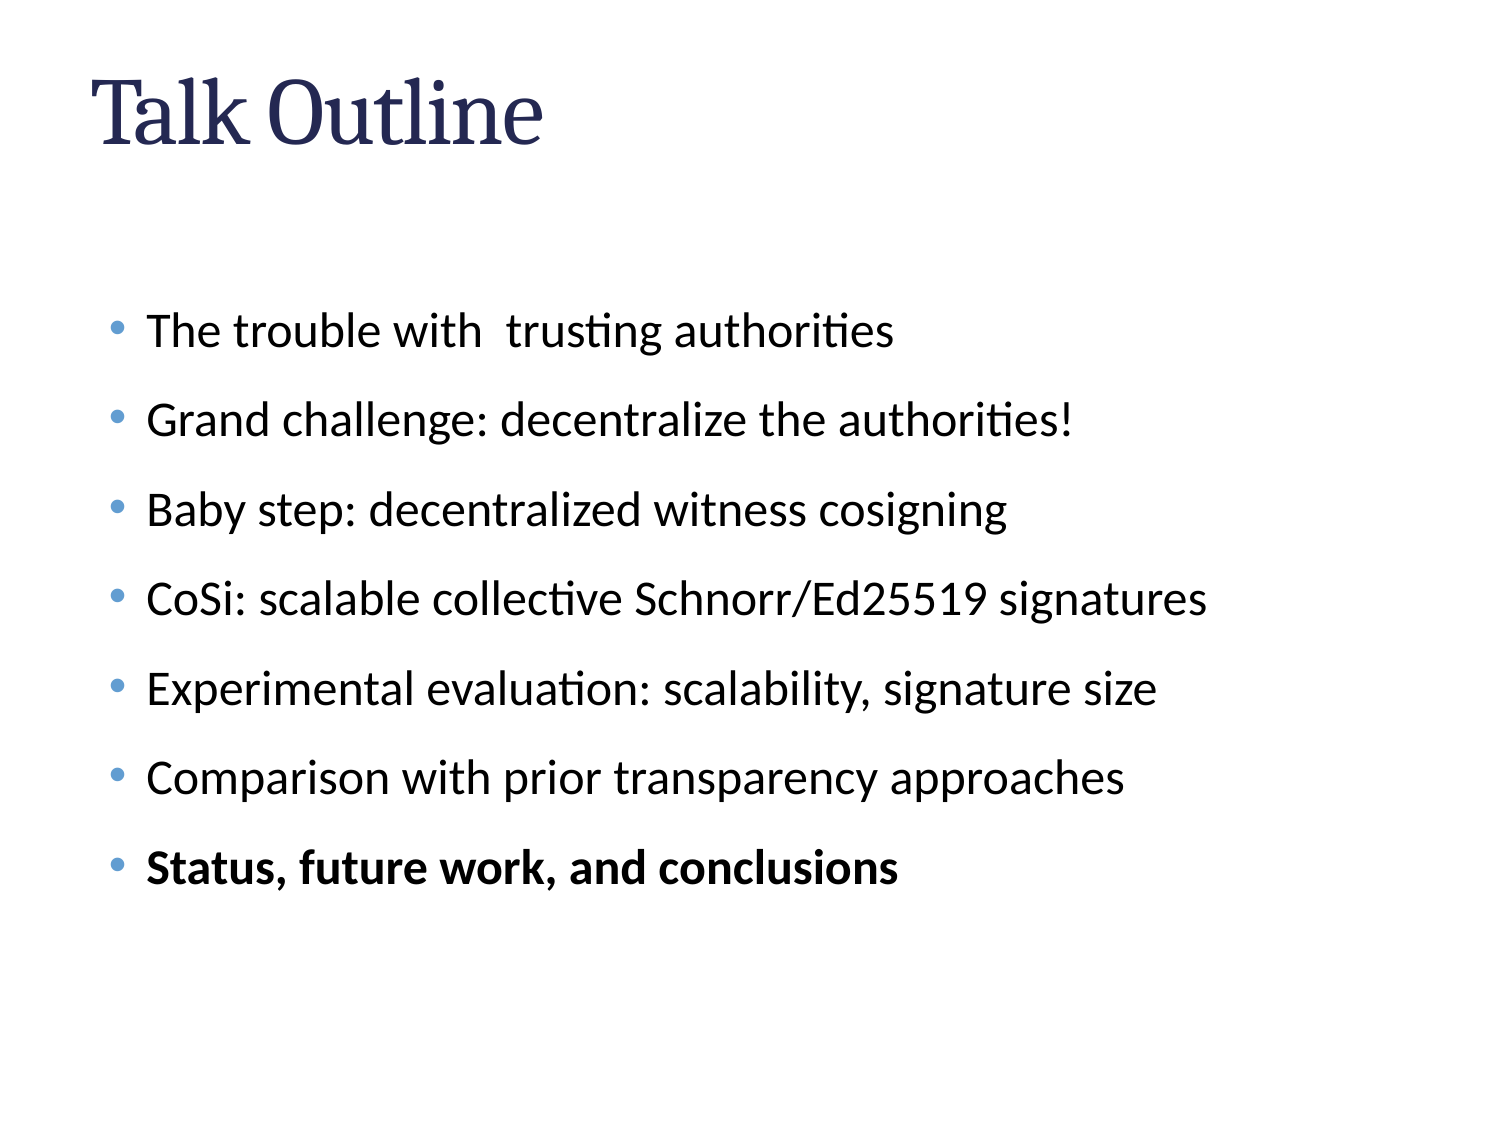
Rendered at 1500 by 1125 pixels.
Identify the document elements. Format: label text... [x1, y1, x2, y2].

list The trouble with trusting authorities Grand challenge: decentralize the authorities! Baby step: decentralized witness cosigning CoSi: scalable collective Schnorr/Ed25519 signatures Experimental evaluation: scalability, signature size Comparison with prior transparency approaches Status, future work, and conclusions [75, 200, 1325, 1063]
title Talk Outline [75, 12, 1325, 200]
